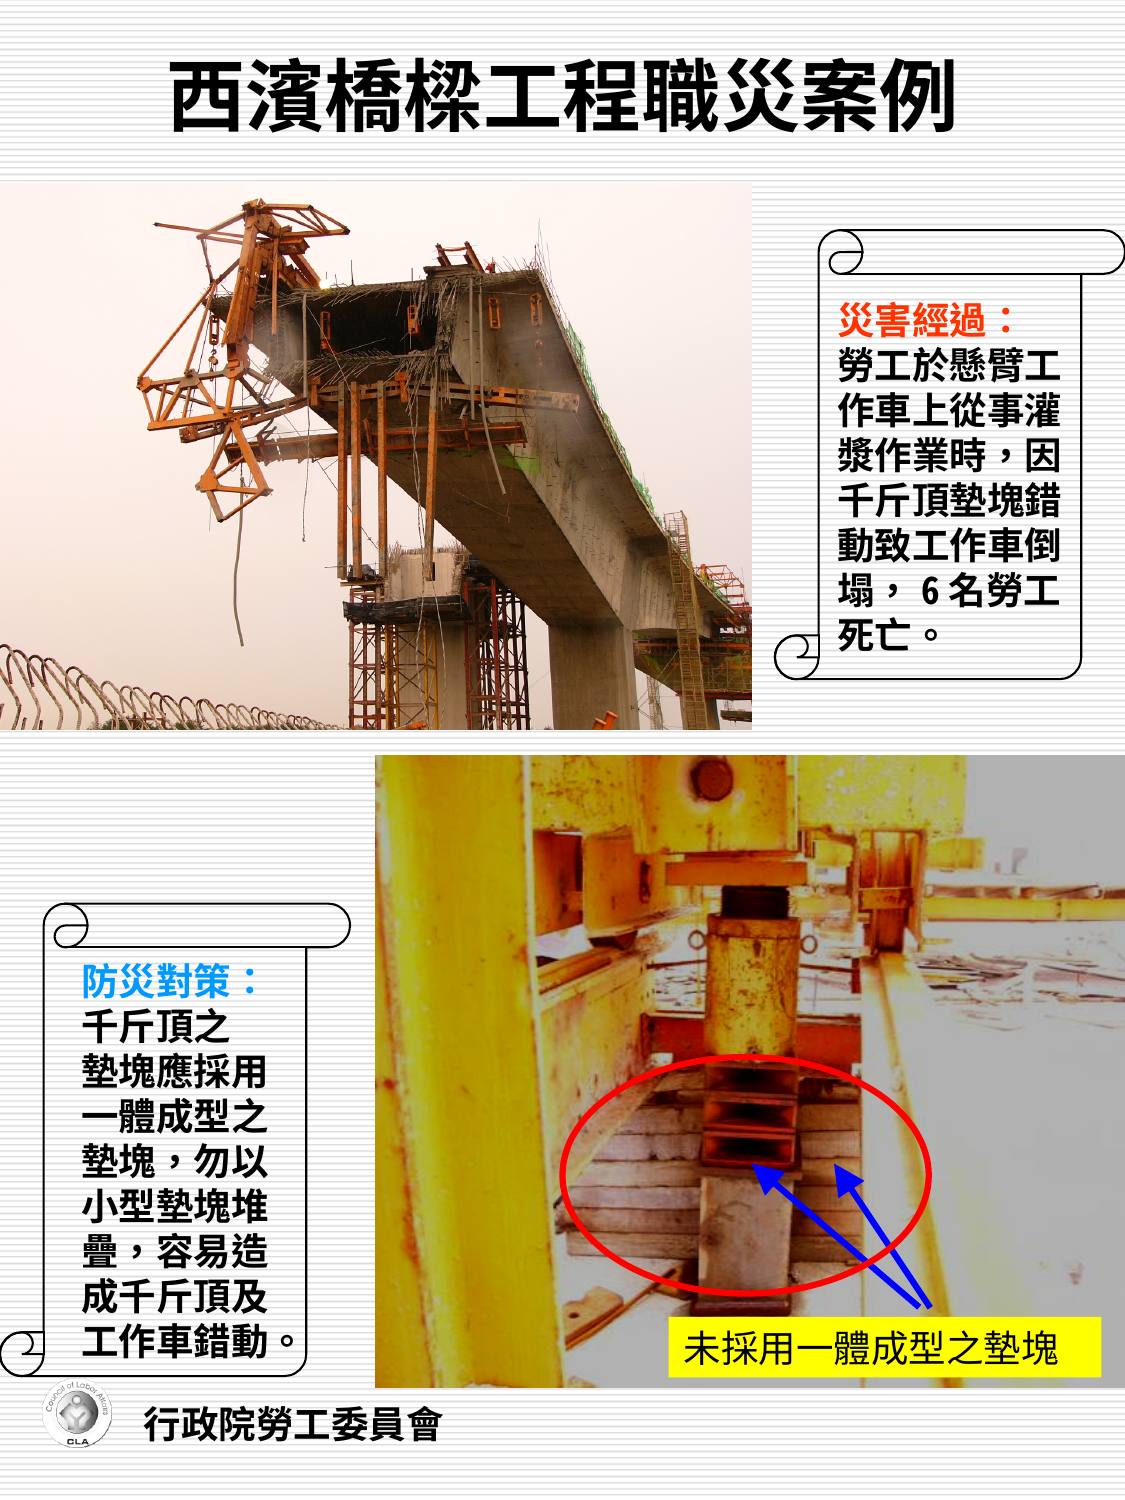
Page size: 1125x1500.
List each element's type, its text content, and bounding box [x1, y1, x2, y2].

picture [30, 1334, 43, 1353]
picture [809, 232, 1080, 678]
text_box 未採用一體成型之墊塊 [668, 1316, 1102, 1378]
picture [56, 927, 86, 946]
picture [0, 0, 1125, 17]
picture [0, 171, 1125, 1500]
text_box 災害經過： 勞工於懸臂工作車上從事灌漿作業時，因千斤頂墊塊錯動致工作車倒塌，6名勞工死亡。 [822, 289, 1094, 665]
picture [852, 232, 1123, 273]
picture [2, 1334, 42, 1374]
picture [205, 1417, 210, 1426]
text_box 防災對策： 千斤頂之 墊塊應採用 一體成型之 墊塊，勿以 小型墊塊堆 疊，容易造 成千斤頂及 工作車錯動。 [66, 950, 322, 1417]
picture [34, 905, 305, 1375]
picture [831, 254, 861, 272]
text_box 西濱橋樑工程職災案例 [0, 17, 1125, 171]
picture [78, 905, 348, 946]
picture [777, 637, 817, 678]
picture [806, 637, 818, 656]
picture [276, 1423, 286, 1427]
